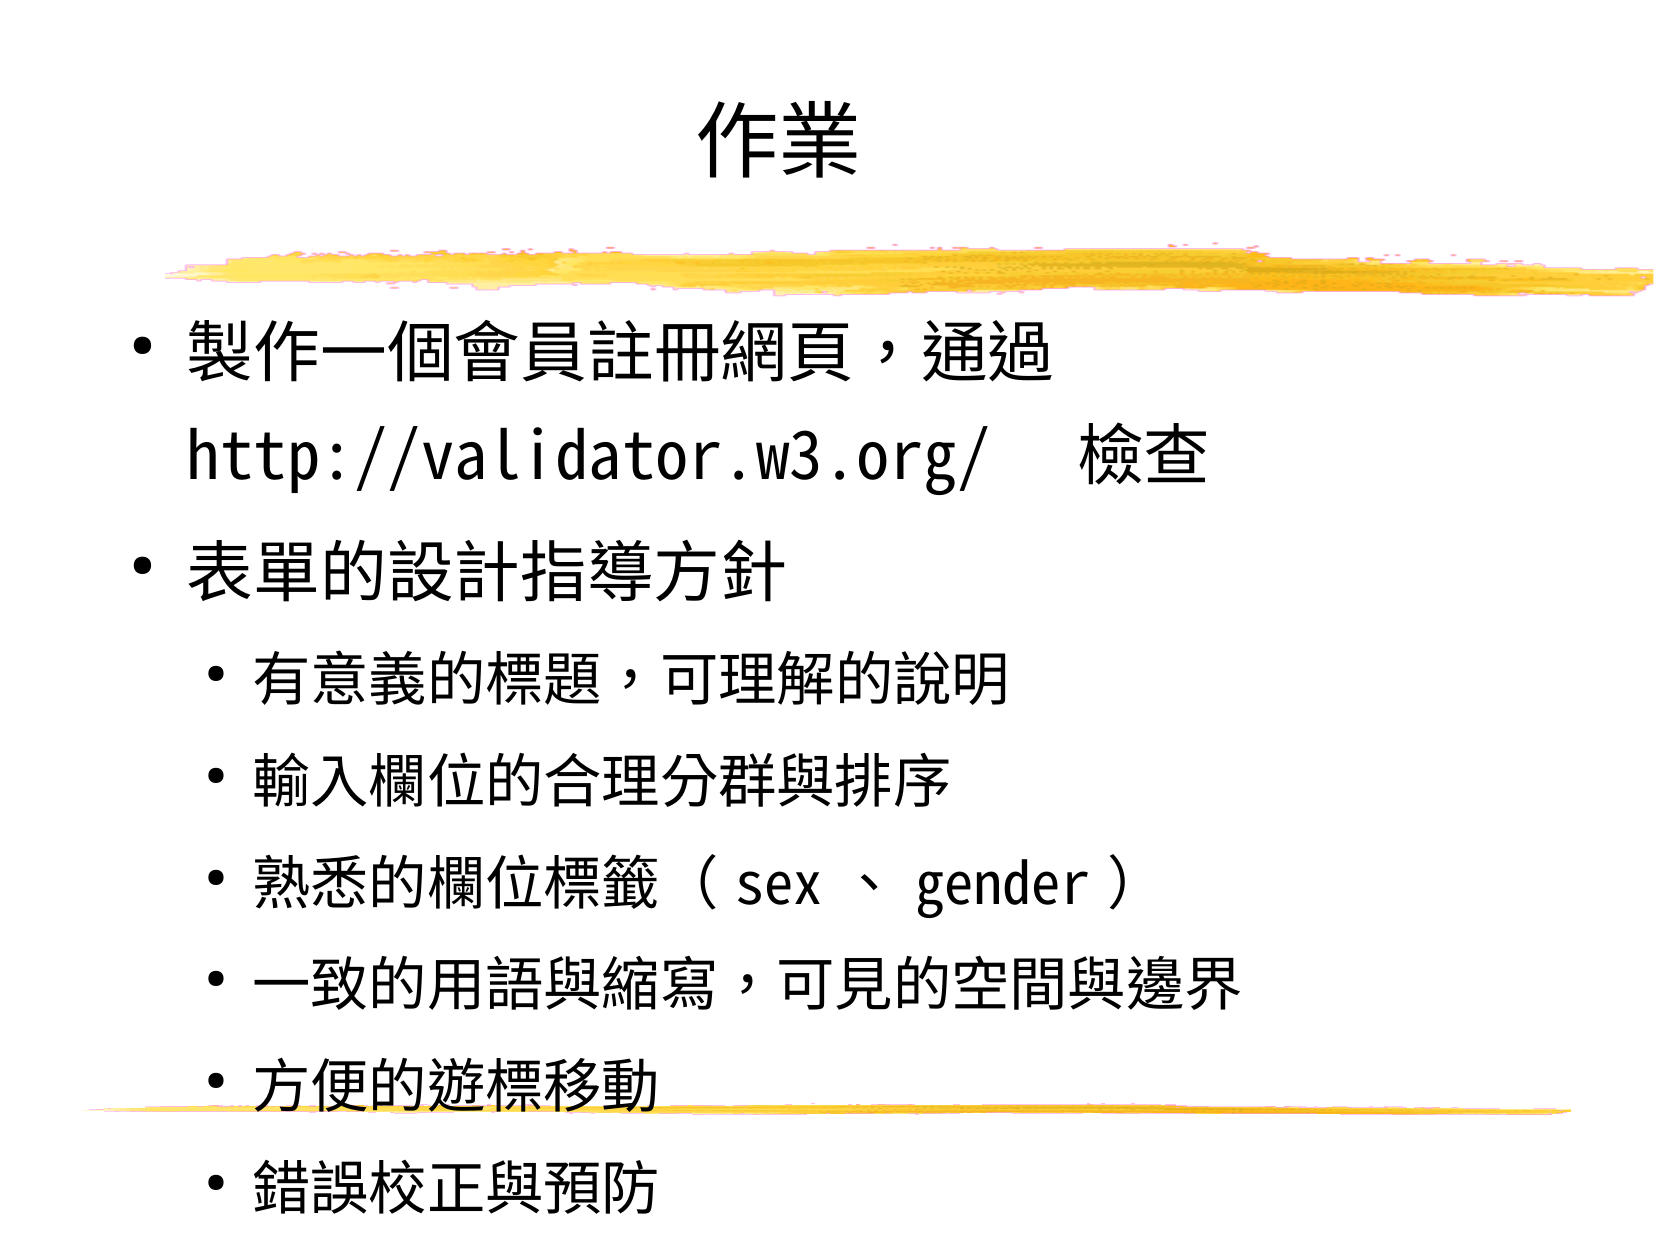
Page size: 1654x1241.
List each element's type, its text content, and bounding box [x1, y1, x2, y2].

picture [165, 237, 1654, 308]
picture [1537, 1102, 1571, 1117]
list 製作一個會員註冊網頁，通過 http://validator.w3.org/ 檢查 表單的設計指導方針 有意義的標題，可理解的說明 輸入欄位的合理分群與排序 熟悉的欄位標籤（sex、gender） 一致的用語與縮寫，可見的空間與邊界 方便的遊標移動 錯誤校正與預防 清楚標示必要欄位 完成訊息 [130, 293, 1537, 1241]
picture [82, 1102, 130, 1117]
title 作業 [76, 28, 1482, 235]
